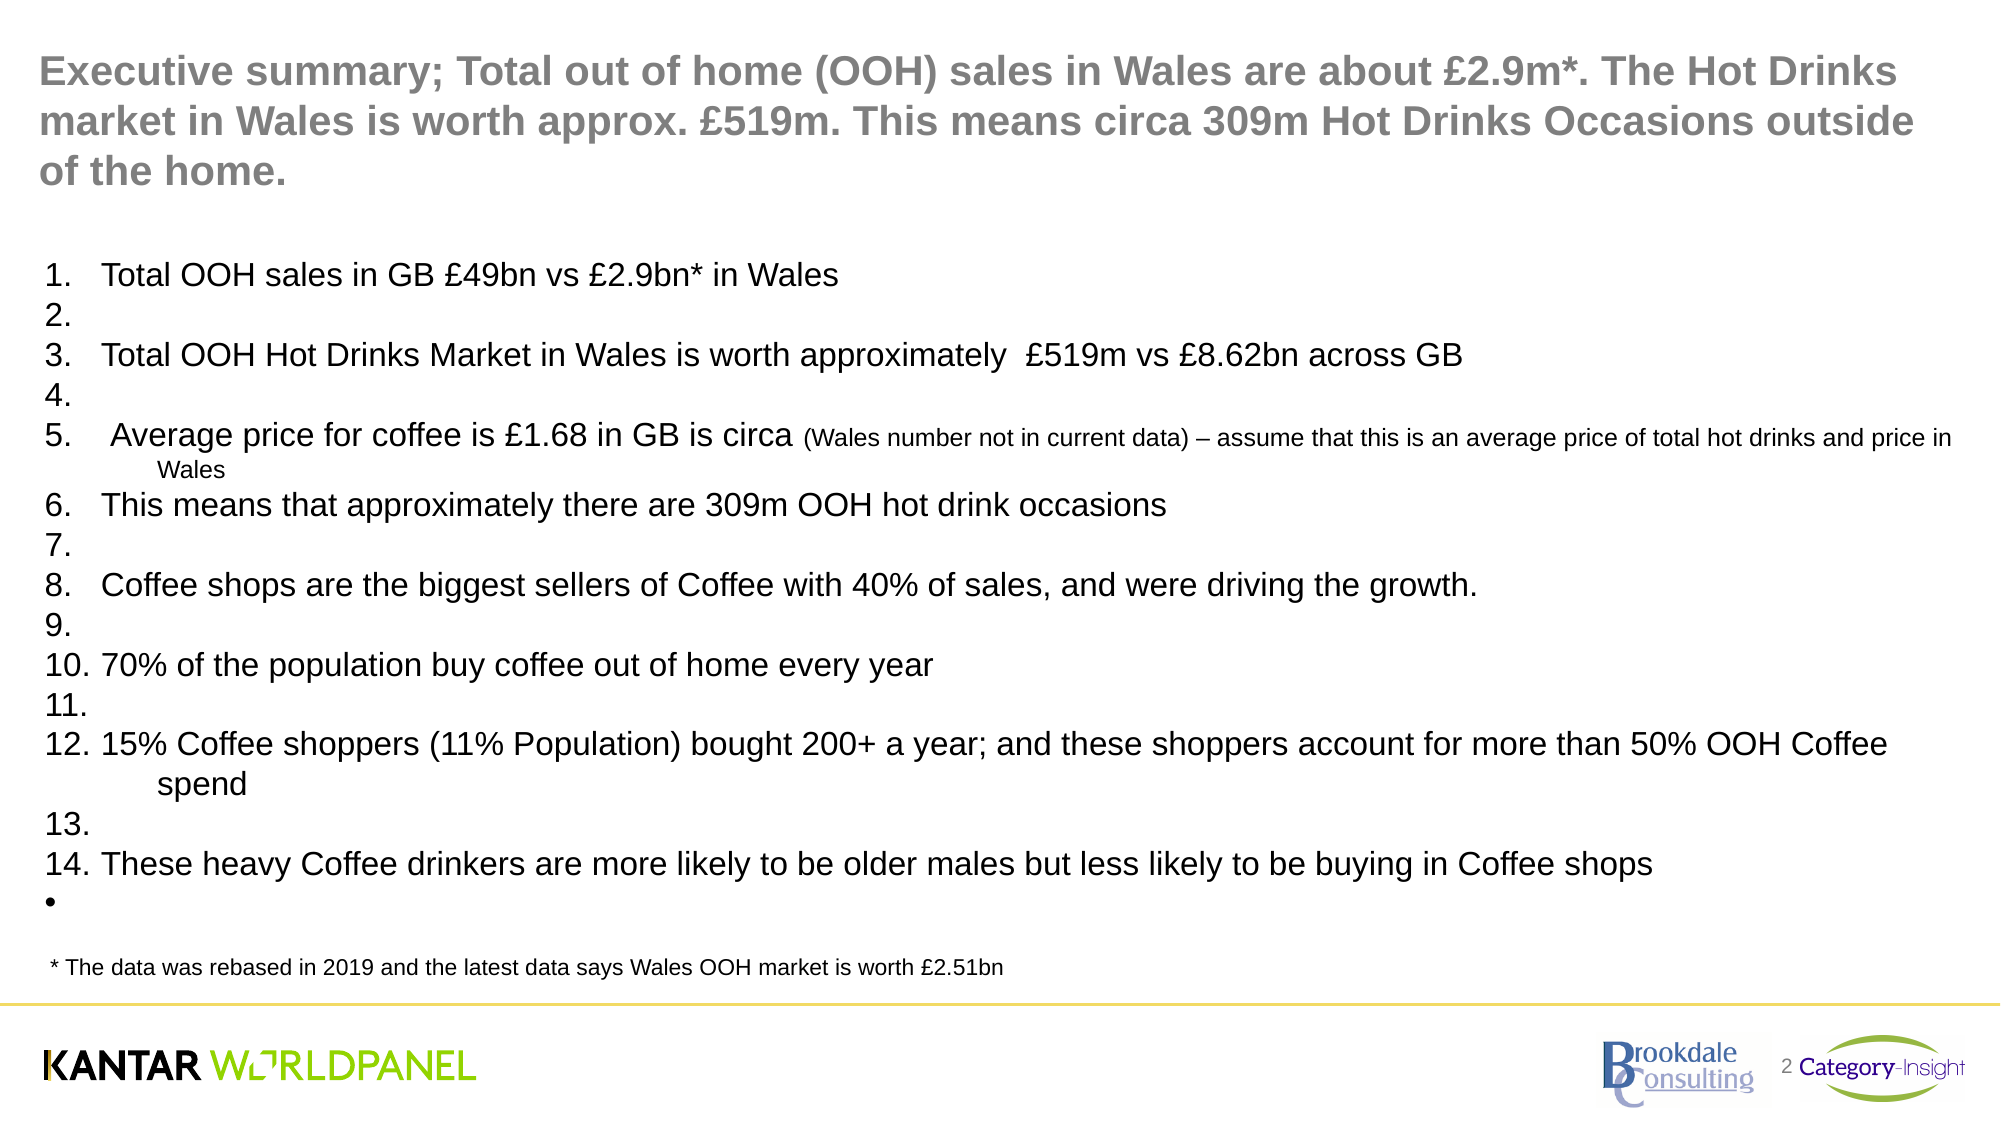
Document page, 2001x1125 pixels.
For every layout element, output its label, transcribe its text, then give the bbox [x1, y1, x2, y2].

text_box Total OOH sales in GB £49bn vs £2.9bn* in Wales Total OOH Hot Drinks Market in Wales is worth approximately £519m vs £8.62bn across GB Average price for coffee is £1.68 in GB is circa (Wales number not in current data) – assume that this is an average price of total hot drinks and price in Wales This means that approximately there are 309m OOH hot drink occasions Coffee shops are the biggest sellers of Coffee with 40% of sales, and were driving the growth. 70% of the population buy coffee out of home every year 15% Coffee shoppers (11% Population) bought 200+ a year; and these shoppers account for more than 50% OOH Coffee spend These heavy Coffee drinkers are more likely to be older males but less likely to be buying in Coffee shops [44, 253, 1960, 931]
text_box 2 [1780, 1048, 1941, 1082]
text_box Executive summary; Total out of home (OOH) sales in Wales are about £2.9m*. The Hot Drinks market in Wales is worth approx. £519m. This means circa 309m Hot Drinks Occasions outside of the home. [24, 36, 1975, 103]
text_box * The data was rebased in 2019 and the latest data says Wales OOH market is worth £2.51bn [50, 952, 1003, 981]
